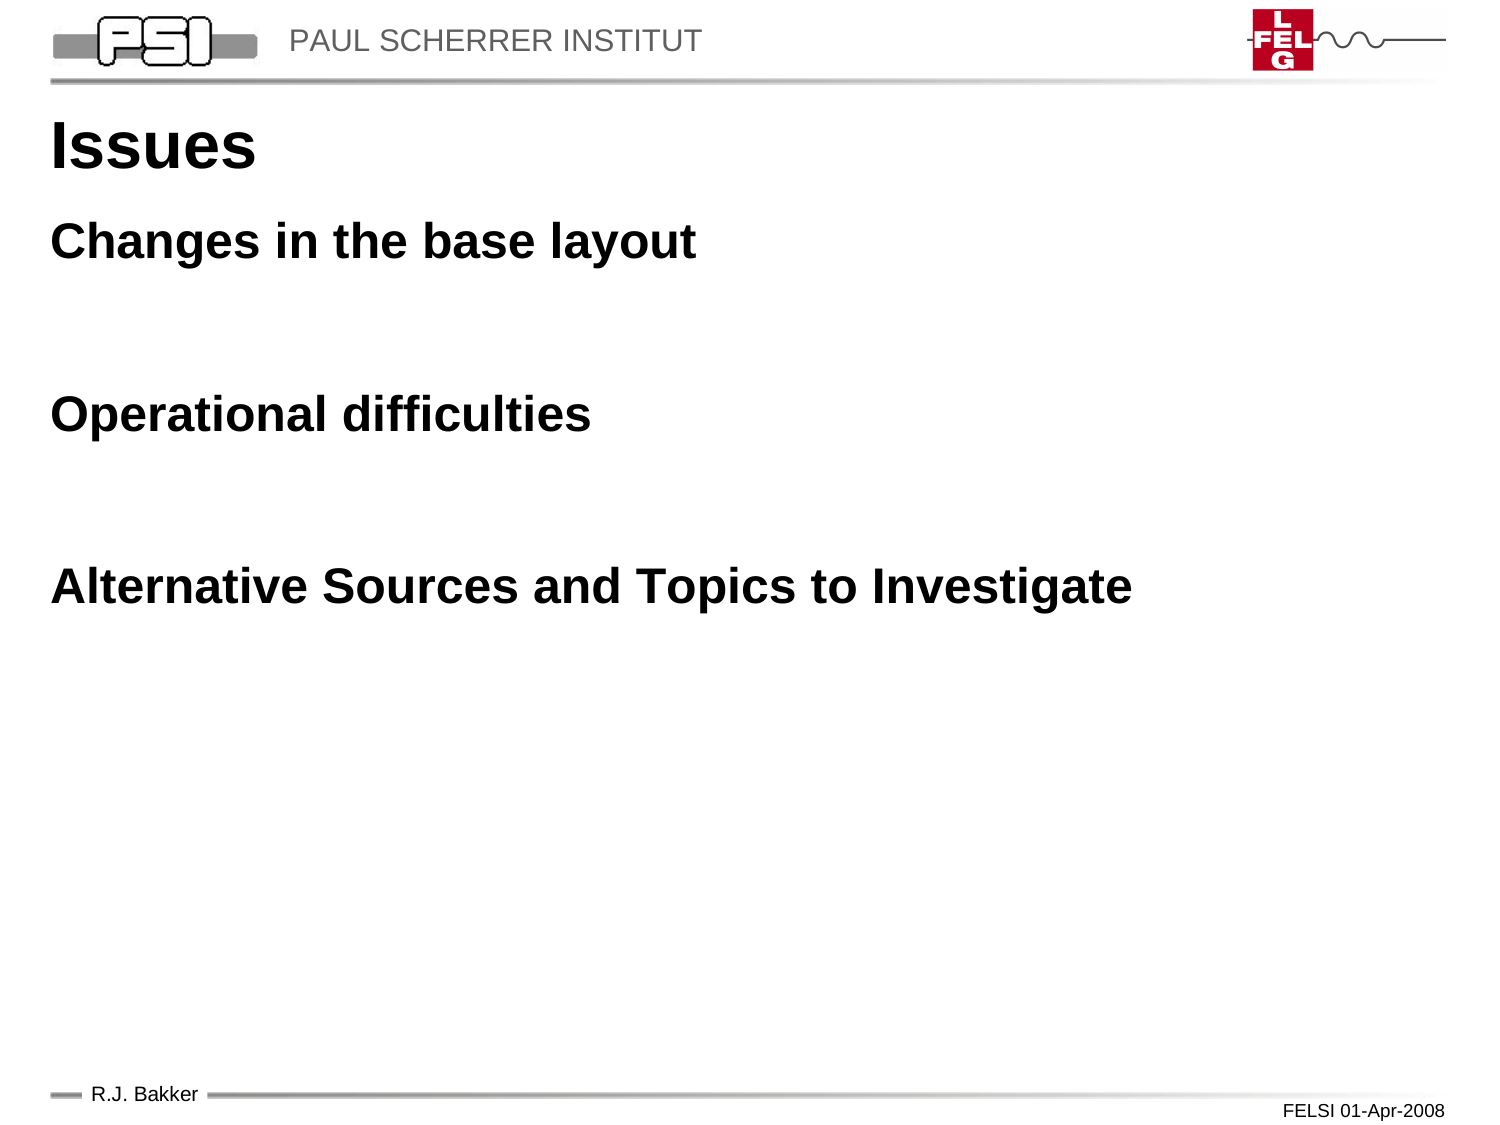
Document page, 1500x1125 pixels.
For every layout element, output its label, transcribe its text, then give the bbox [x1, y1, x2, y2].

title Issues [50, 108, 1450, 184]
list Changes in the base layout Operational difficulties Alternative Sources and Topics to Investigate [50, 207, 1450, 1033]
picture [208, 1092, 1447, 1099]
picture [1246, 8, 1447, 72]
picture [50, 1092, 82, 1099]
picture [52, 15, 260, 69]
picture [50, 78, 1447, 85]
